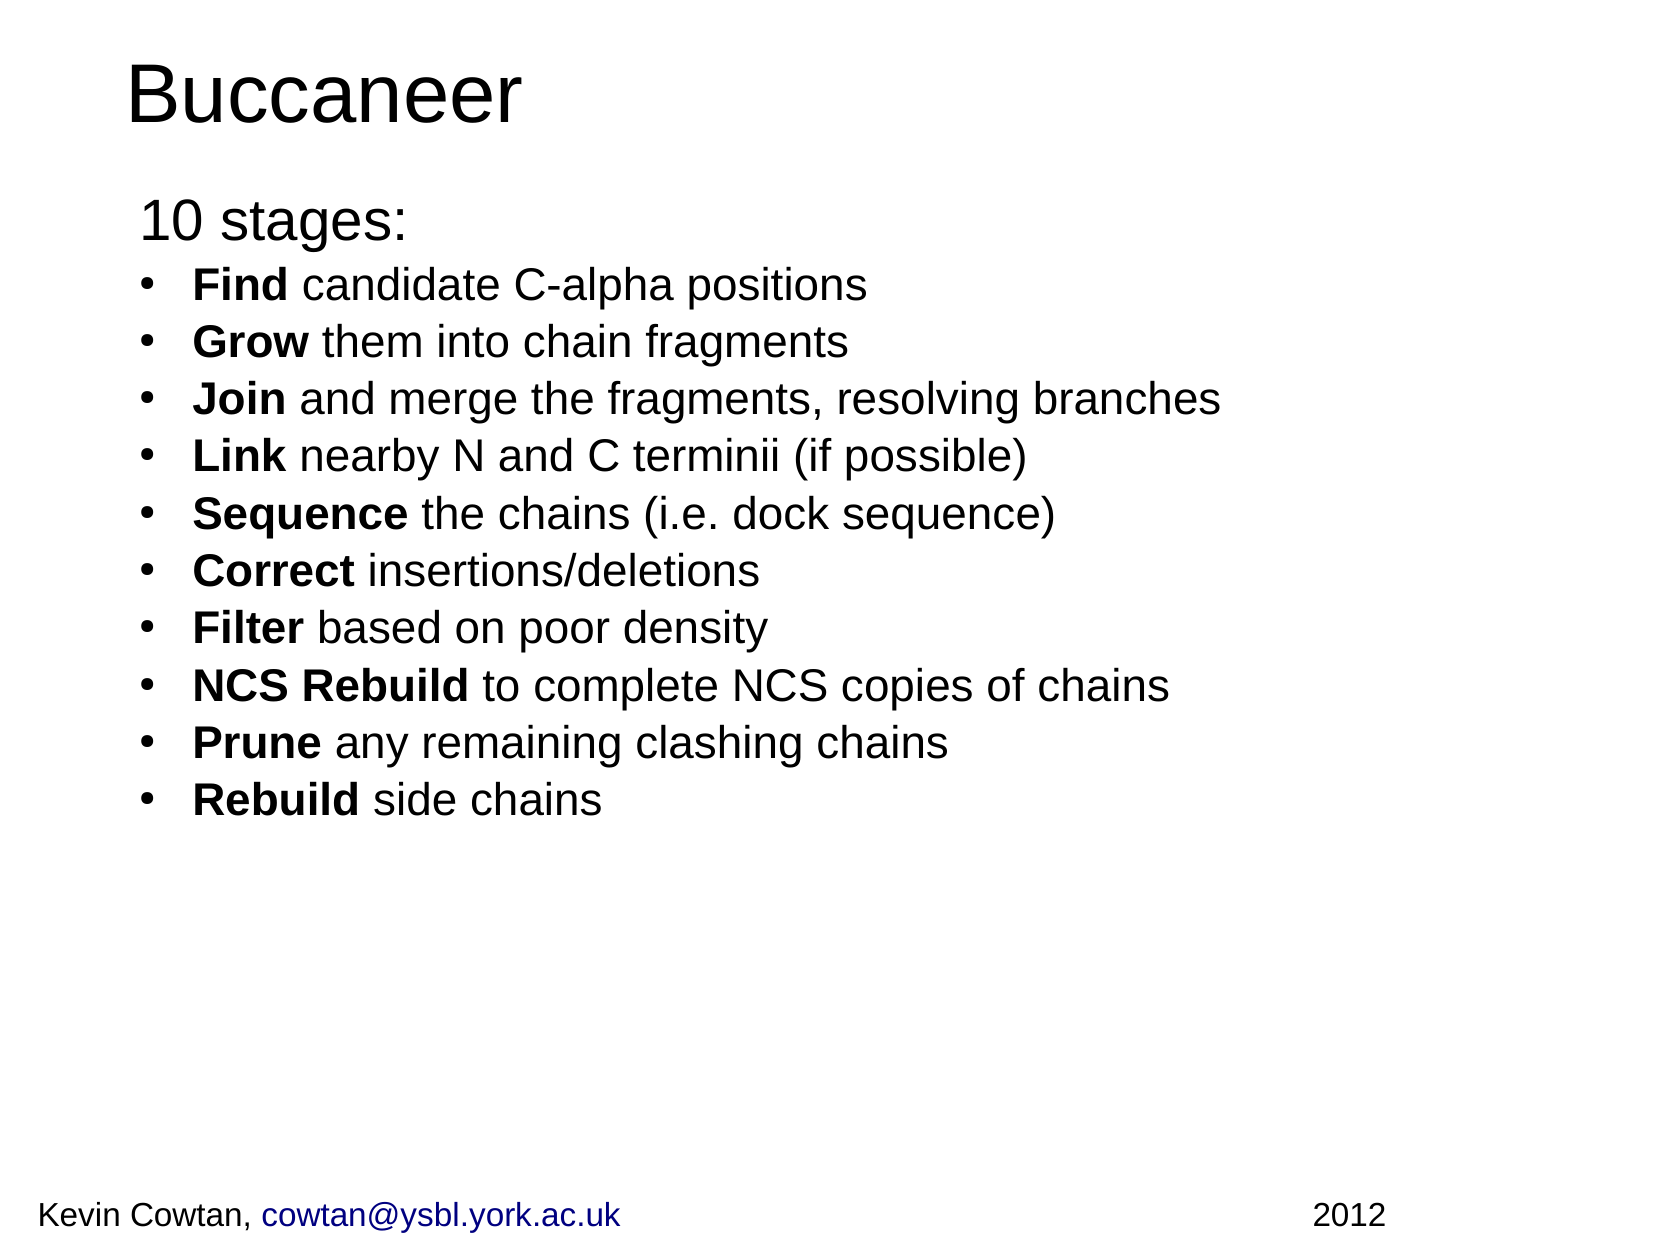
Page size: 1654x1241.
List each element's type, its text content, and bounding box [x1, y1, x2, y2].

list 10 stages: Find candidate C-alpha positions Grow them into chain fragments Join and merge the fragments, resolving branches Link nearby N and C terminii (if possible) Sequence the chains (i.e. dock sequence) Correct insertions/deletions Filter based on poor density NCS Rebuild to complete NCS copies of chains Prune any remaining clashing chains Rebuild side chains [121, 187, 1534, 1127]
title Buccaneer [125, 37, 1538, 151]
